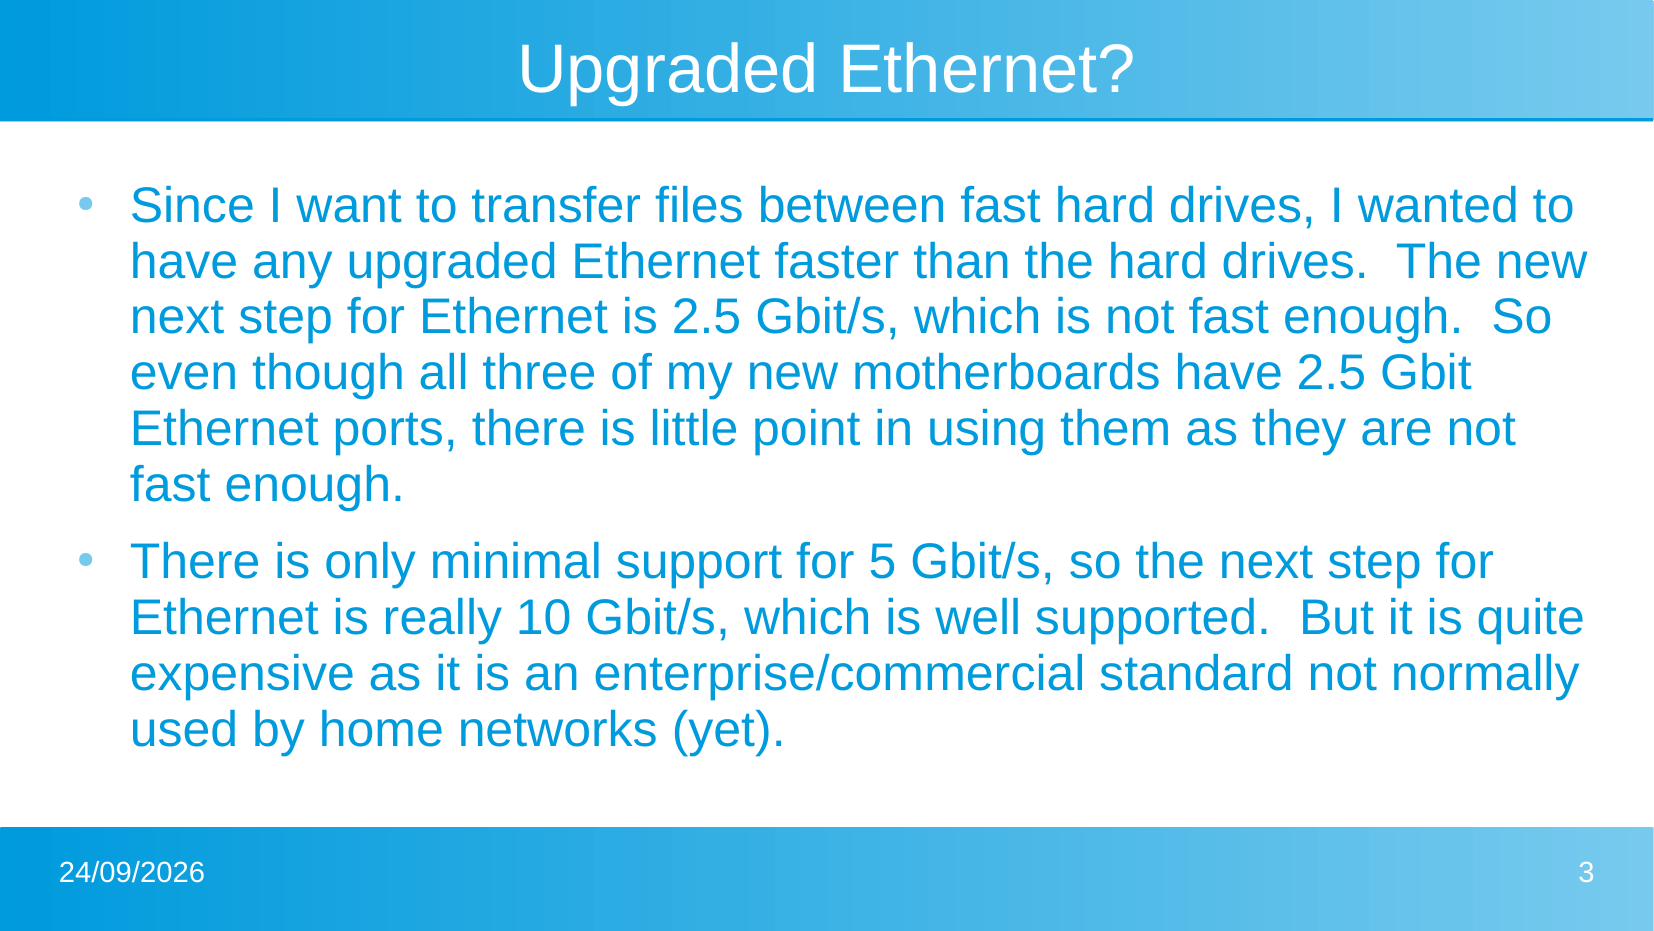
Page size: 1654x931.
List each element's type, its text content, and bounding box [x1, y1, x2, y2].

title Upgraded Ethernet? [59, 29, 1595, 108]
list Since I want to transfer files between fast hard drives, I wanted to have any upgraded Ethernet faster than the hard drives. The new next step for Ethernet is 2.5 Gbit/s, which is not fast enough. So even though all three of my new motherboards have 2.5 Gbit Ethernet ports, there is little point in using them as they are not fast enough. There is only minimal support for 5 Gbit/s, so the next step for Ethernet is really 10 Gbit/s, which is well supported. But it is quite expensive as it is an enterprise/commercial standard not normally used by home networks (yet). [59, 177, 1595, 768]
